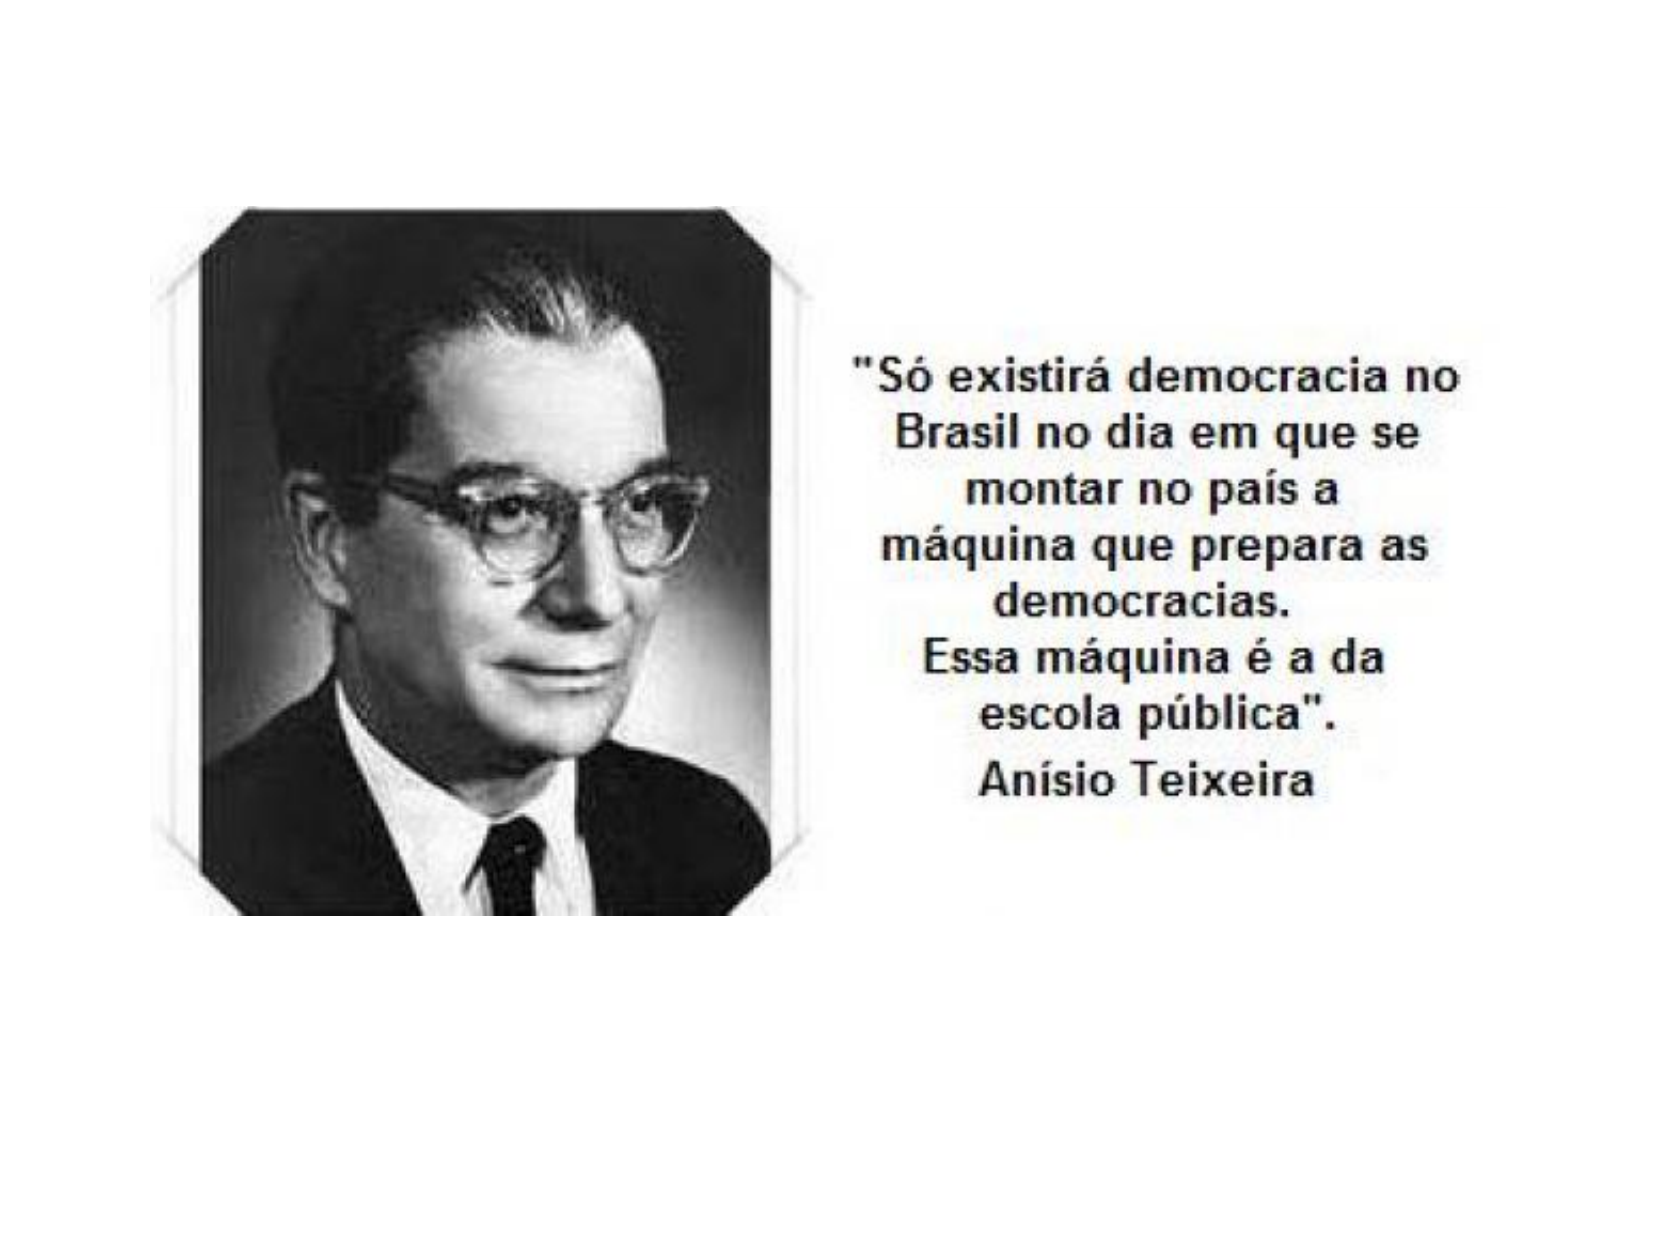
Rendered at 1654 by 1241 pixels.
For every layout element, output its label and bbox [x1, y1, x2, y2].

picture [150, 206, 1506, 916]
